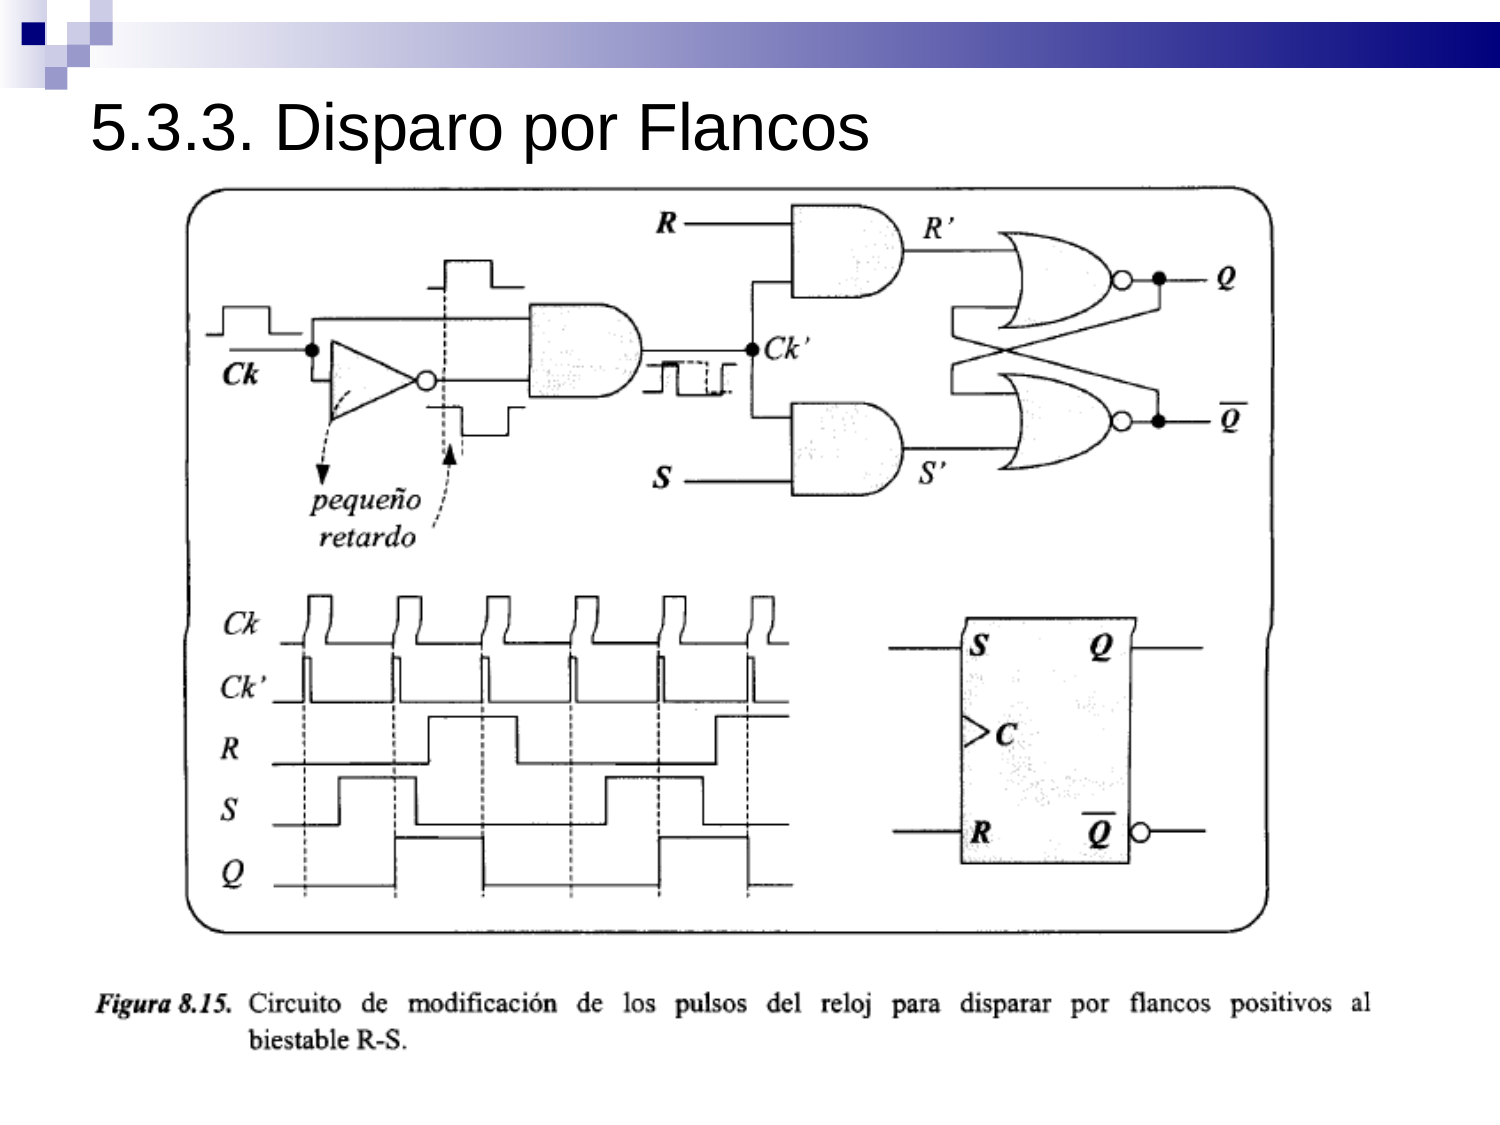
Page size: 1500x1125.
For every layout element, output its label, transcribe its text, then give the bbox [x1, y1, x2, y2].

title 5.3.3. Disparo por Flancos [75, 75, 1426, 173]
picture [88, 184, 1389, 1059]
